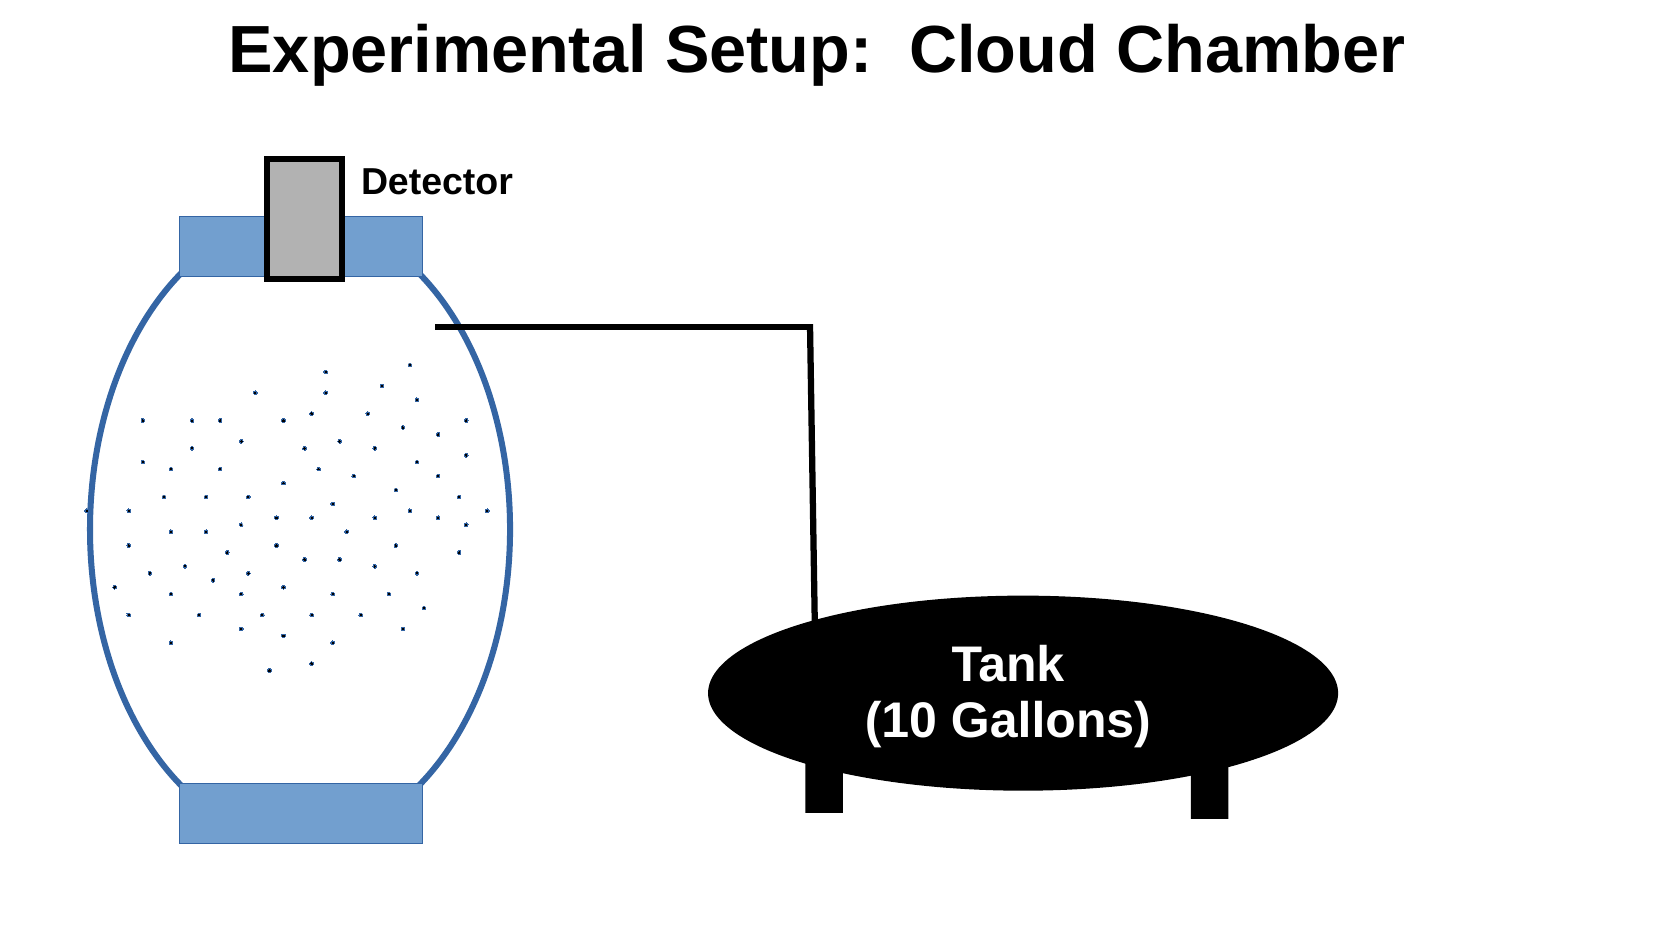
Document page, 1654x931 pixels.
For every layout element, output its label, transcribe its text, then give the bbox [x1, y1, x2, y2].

text_box Tank (10 Gallons) [783, 628, 1234, 764]
text_box [708, 630, 783, 757]
text_box Experimental Setup: Cloud Chamber [0, 11, 1654, 87]
text_box [90, 159, 511, 844]
text_box Detector [336, 153, 538, 211]
text_box [788, 621, 811, 628]
text_box [805, 595, 1339, 819]
